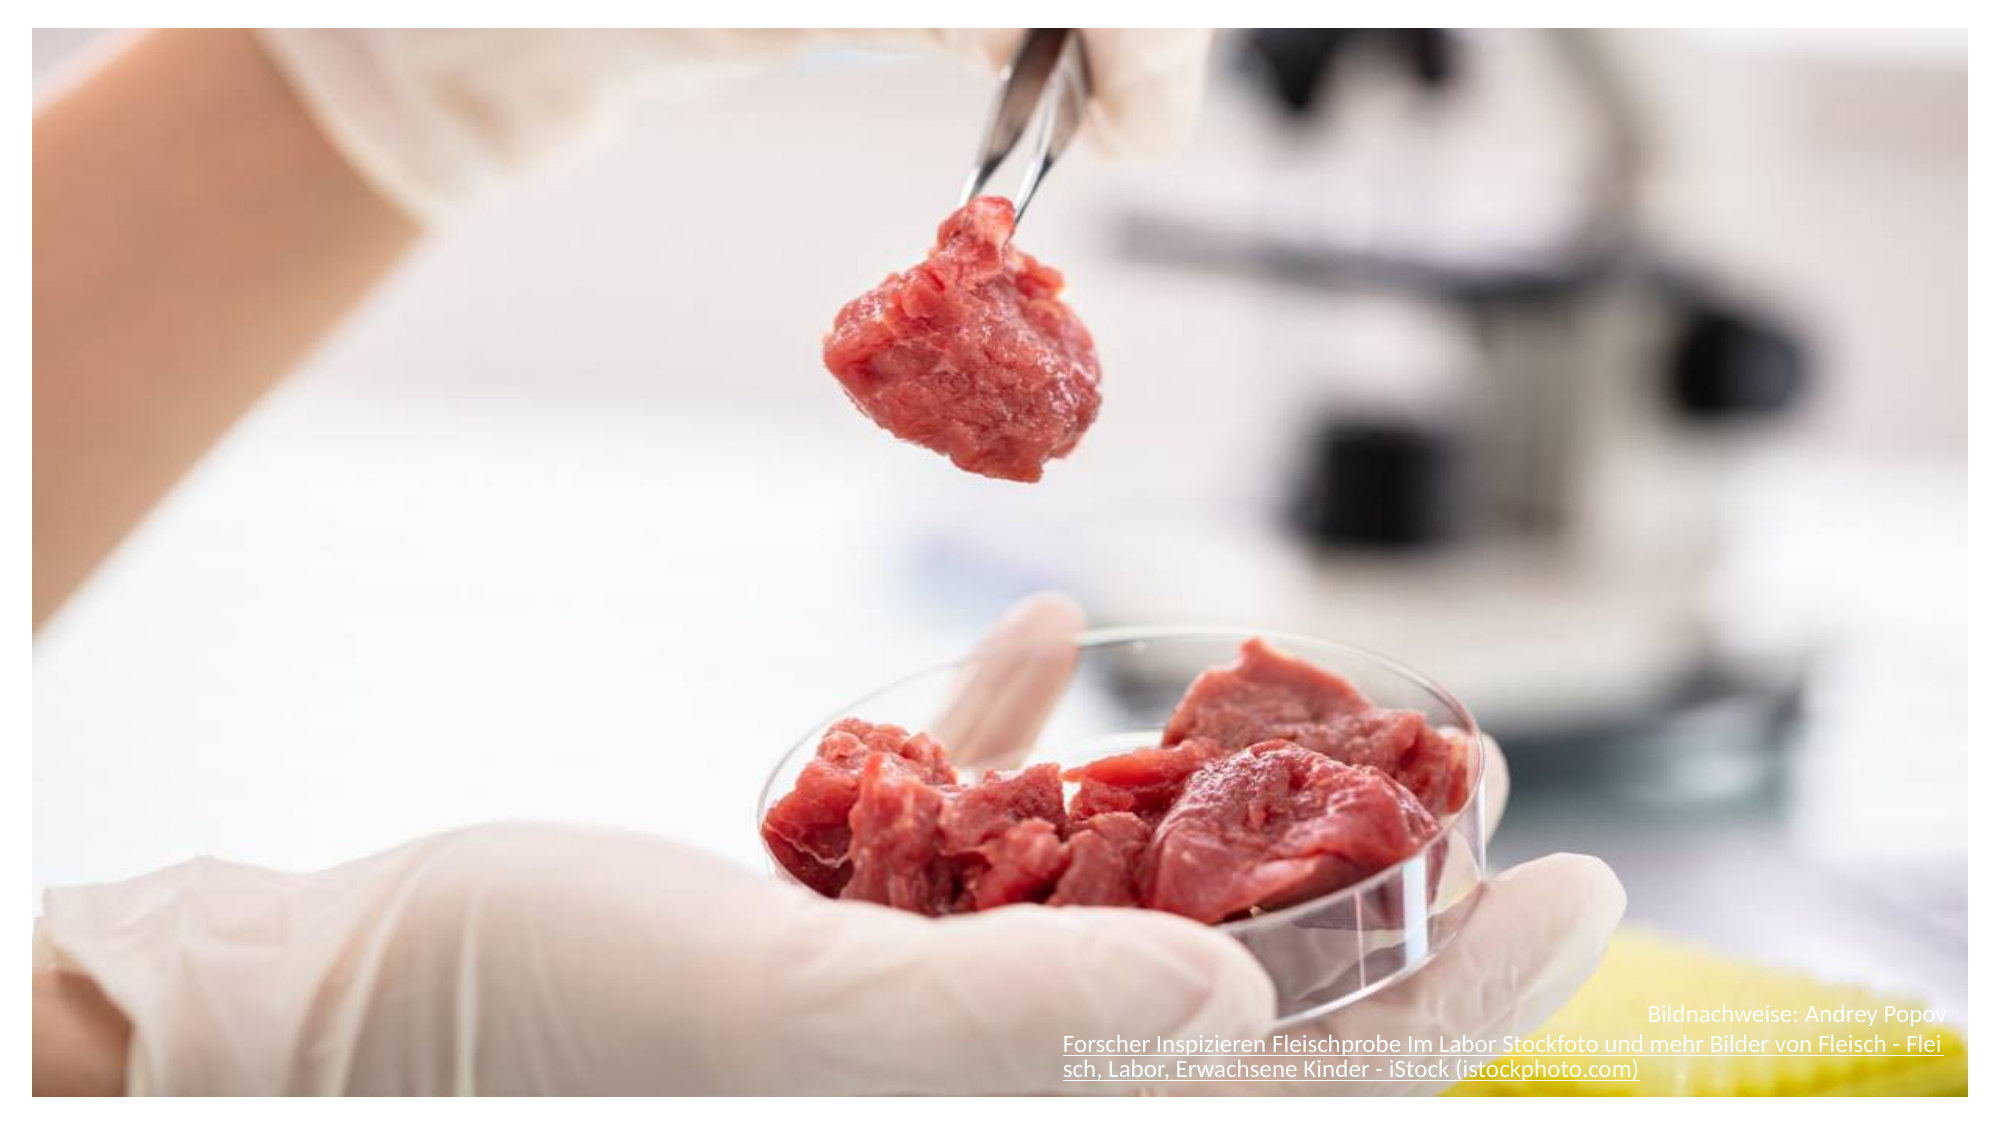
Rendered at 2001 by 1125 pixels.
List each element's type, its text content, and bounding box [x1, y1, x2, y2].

picture [1134, 1067, 1140, 1075]
picture [1524, 1067, 1530, 1075]
picture [1550, 1067, 1557, 1075]
picture [1571, 1067, 1578, 1075]
picture [1206, 1066, 1211, 1074]
picture [1146, 1067, 1153, 1075]
picture [32, 28, 1968, 1097]
picture [1601, 1067, 1608, 1075]
picture [1459, 1066, 1522, 1080]
picture [1338, 1067, 1344, 1075]
text_box Bildnachweise: Andrey Popov Forscher Inspizieren Fleischprobe Im Labor Stockfoto und mehr Bilder von Fleisch - Fleisch, Labor, Erwachsene Kinder - iStock (istockphoto.com) [1048, 990, 1968, 1066]
picture [1417, 1067, 1424, 1075]
picture [1524, 1066, 1635, 1080]
picture [1488, 1067, 1495, 1075]
